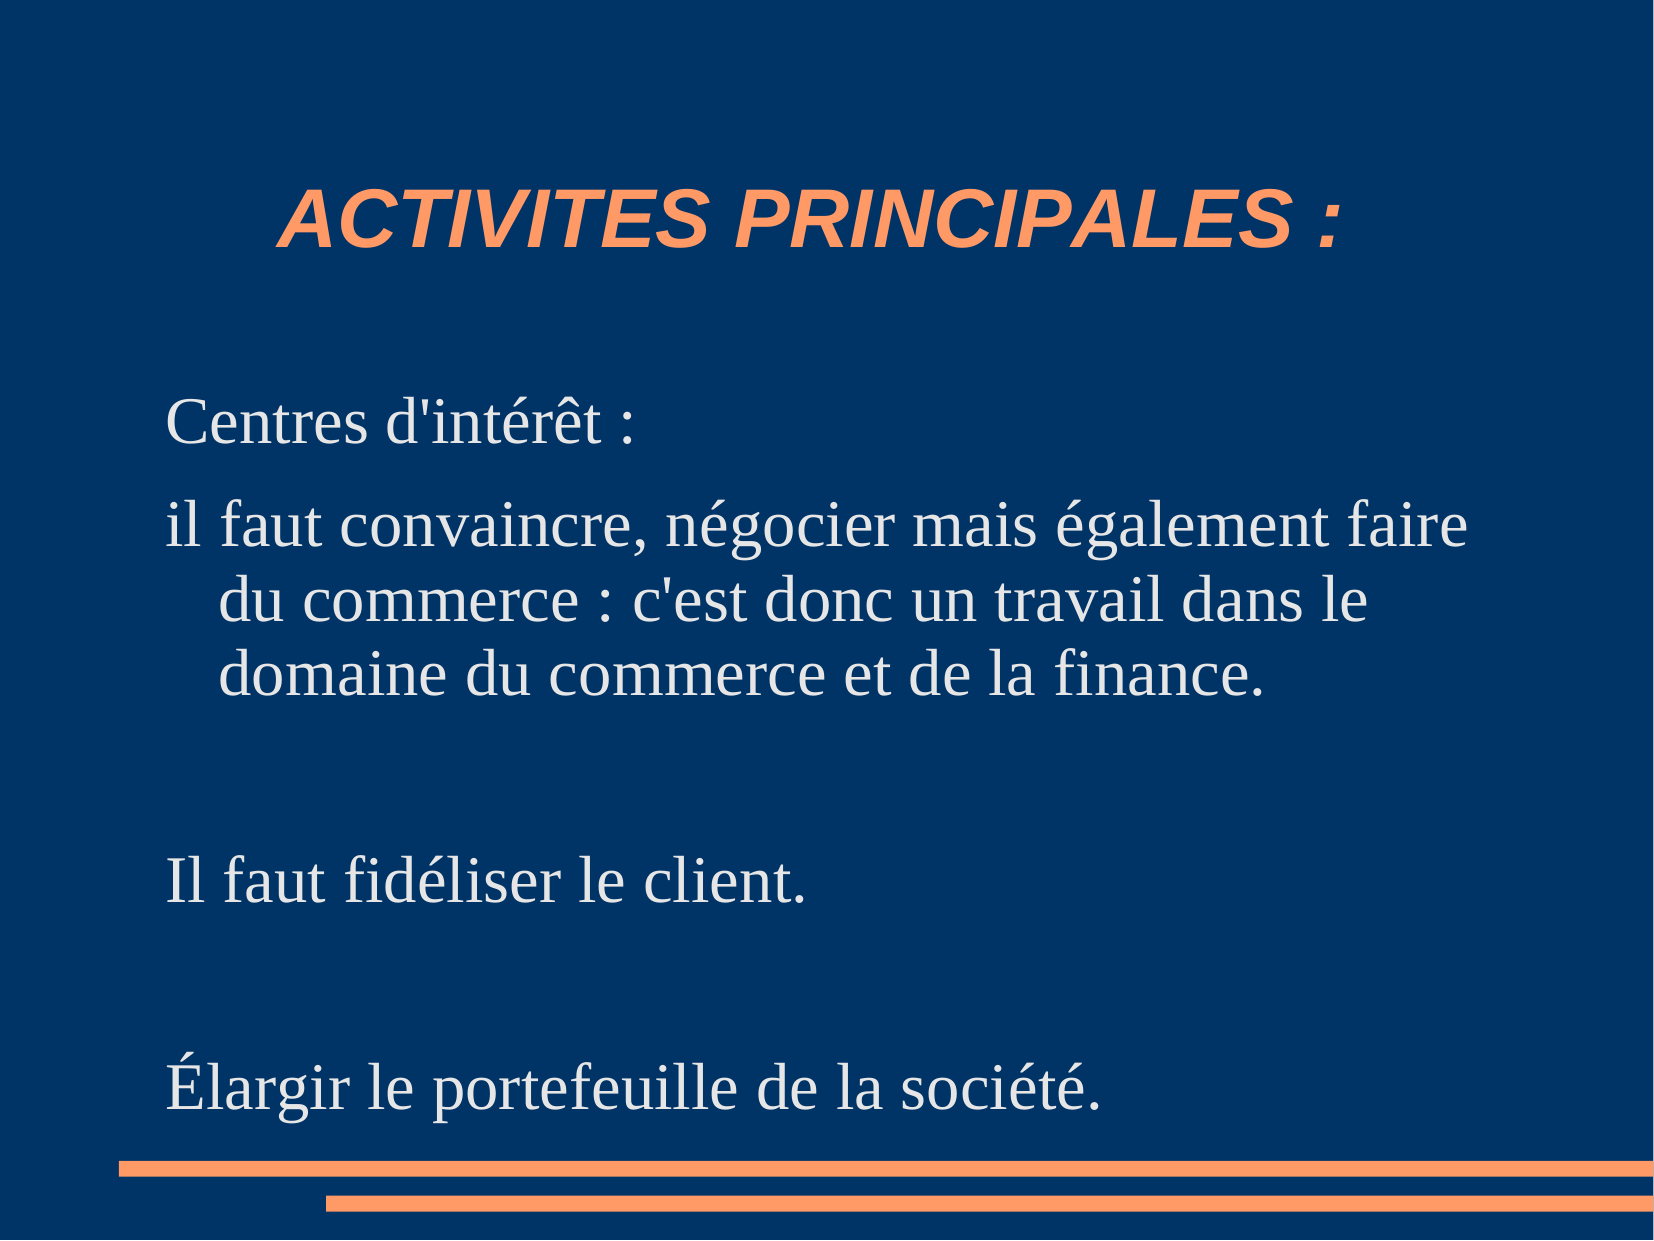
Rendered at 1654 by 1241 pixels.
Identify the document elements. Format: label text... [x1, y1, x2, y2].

list Centres d'intérêt : il faut convaincre, négocier mais également faire du commerce : c'est donc un travail dans le domaine du commerce et de la finance. Il faut fidéliser le client. Élargir le portefeuille de la société. [147, 383, 1529, 1228]
title ACTIVITES PRINCIPALES : [88, 114, 1534, 322]
